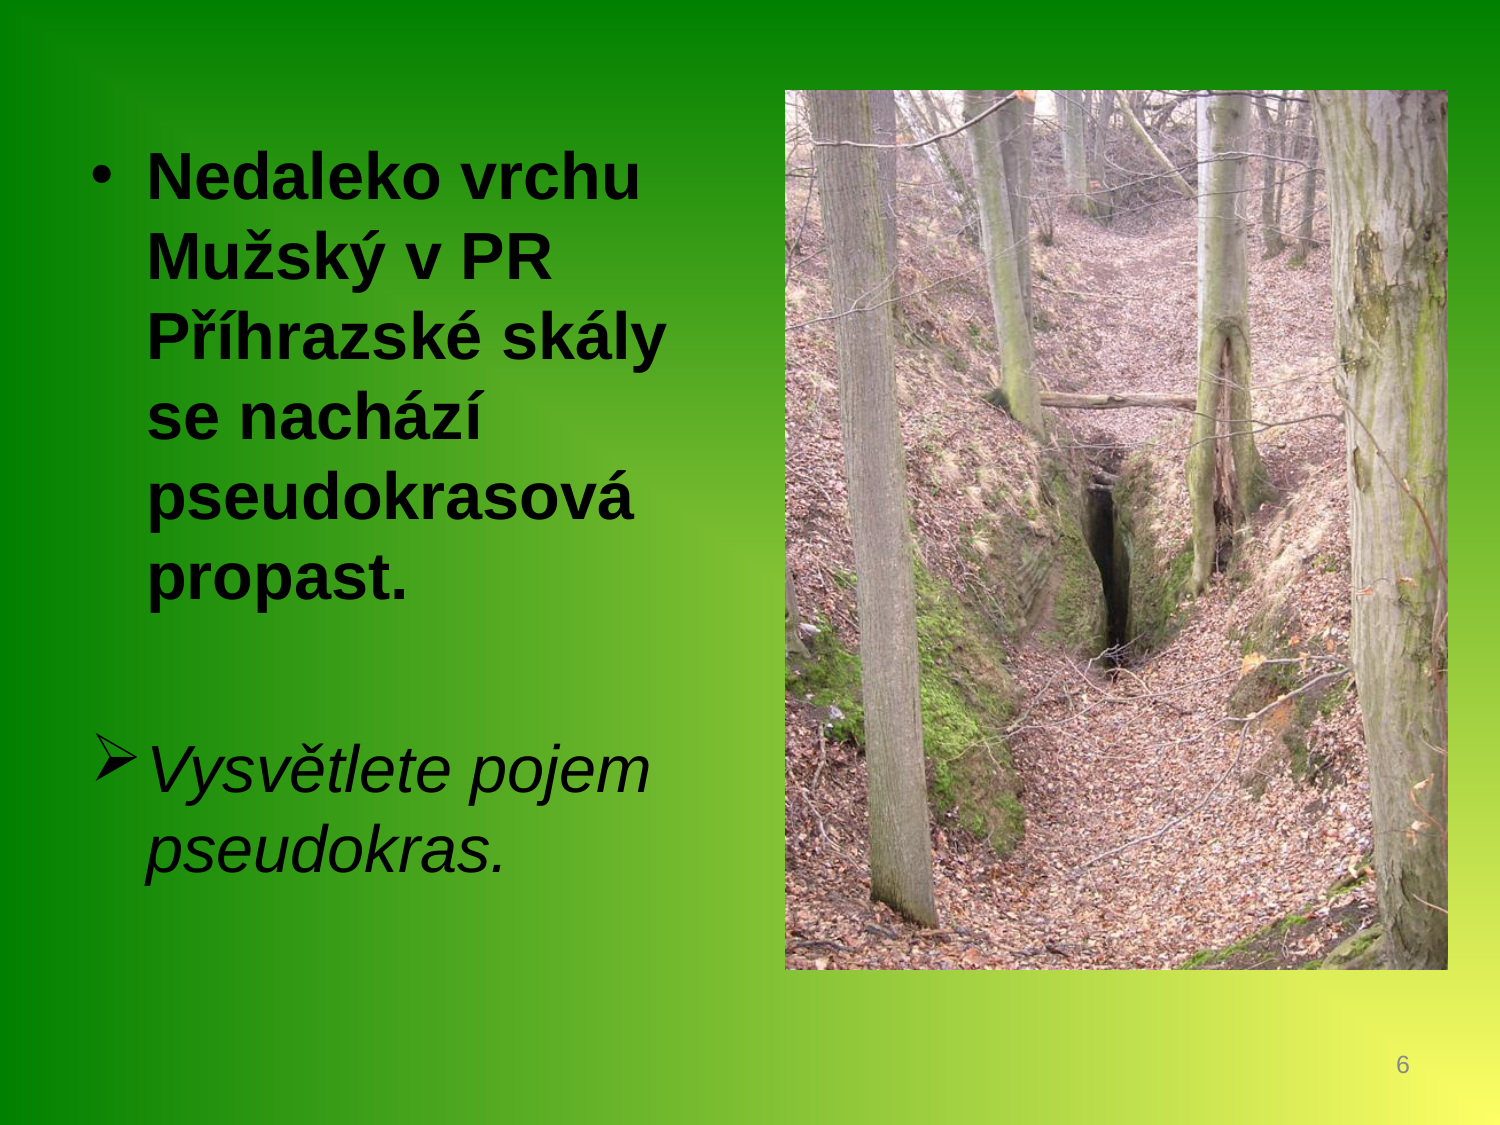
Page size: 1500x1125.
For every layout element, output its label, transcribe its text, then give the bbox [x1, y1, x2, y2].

list Nedaleko vrchu Mužský v PR Příhrazské skály se nachází pseudokrasová propast. Vysvětlete pojem pseudokras. [75, 125, 738, 1006]
text_box <číslo> [1074, 1024, 1425, 1103]
picture [0, 0, 1500, 1125]
